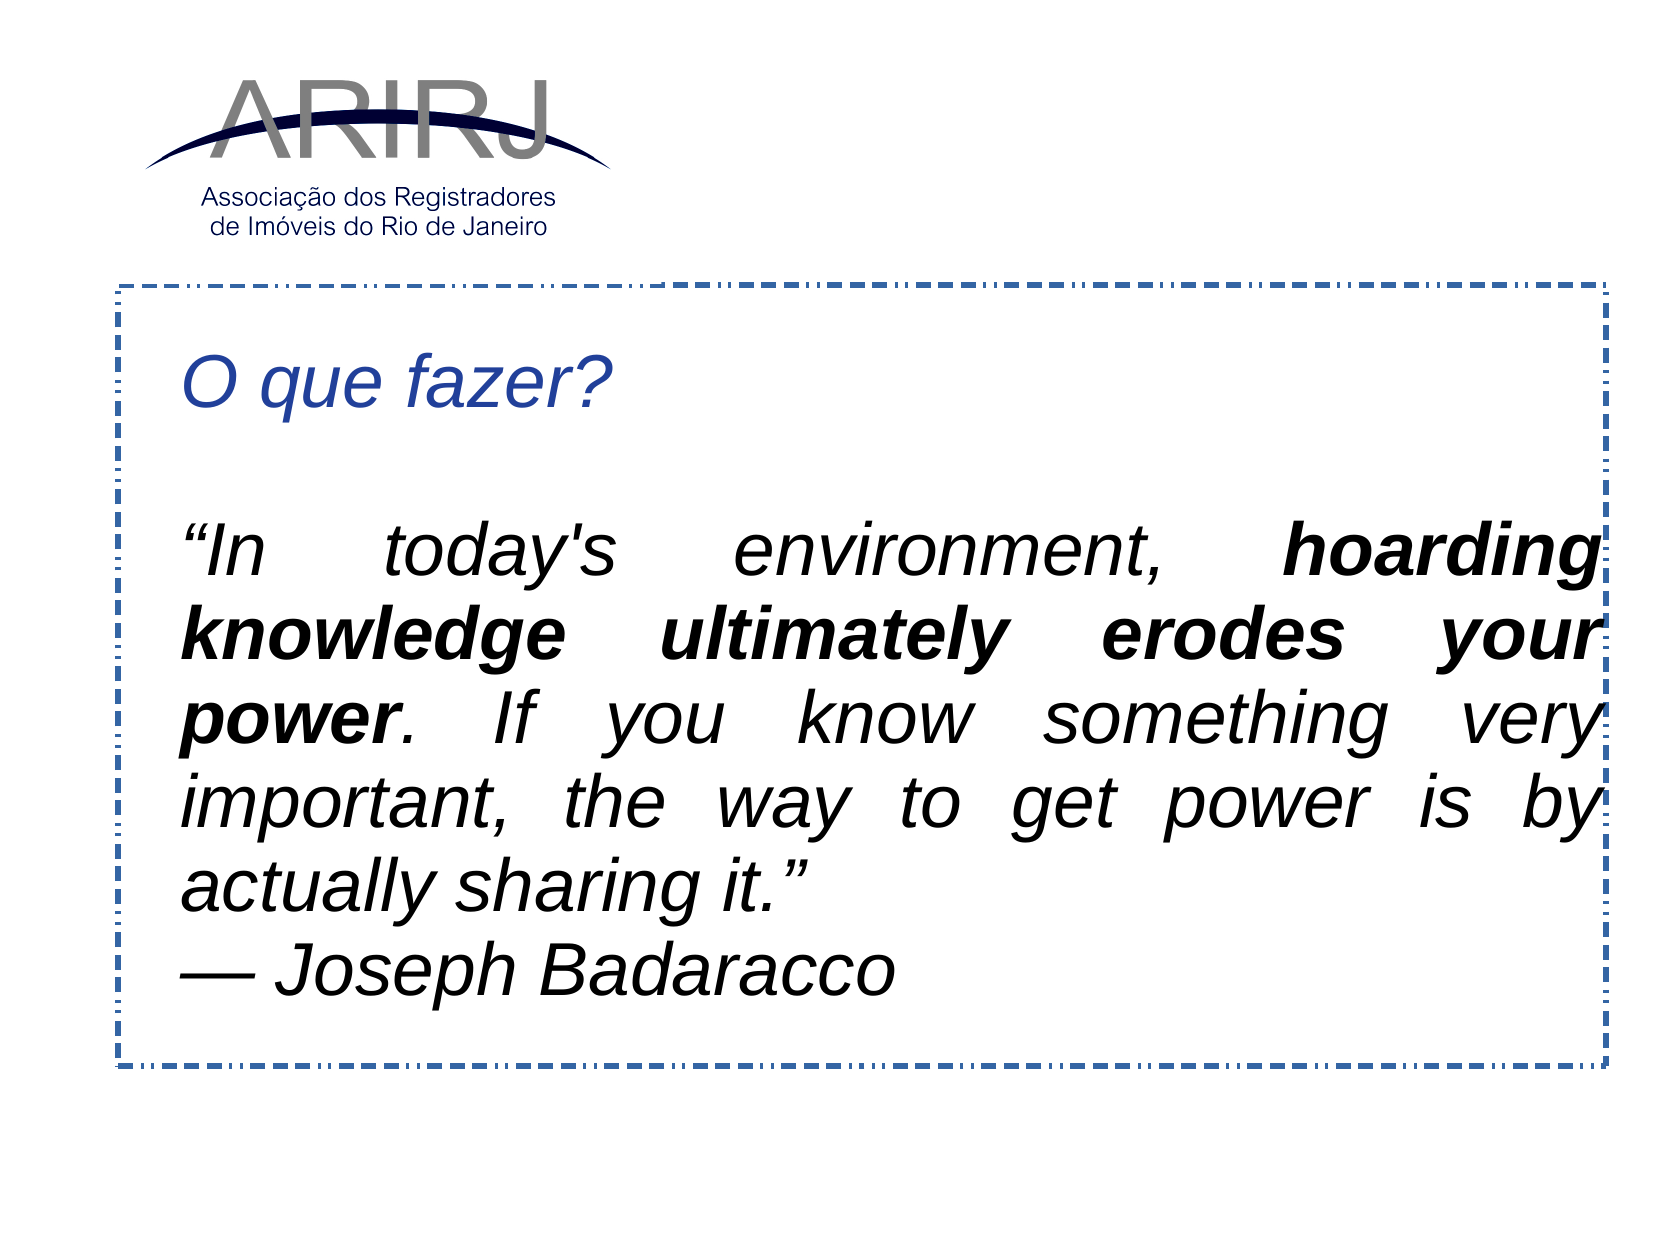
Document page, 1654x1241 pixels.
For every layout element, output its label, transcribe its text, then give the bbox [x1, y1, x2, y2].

subtitle O que fazer? “In today's environment, hoarding knowledge ultimately erodes your power. If you know something very important, the way to get power is by actually sharing it.” ― Joseph Badaracco [118, 284, 1607, 1066]
picture [94, 23, 662, 284]
